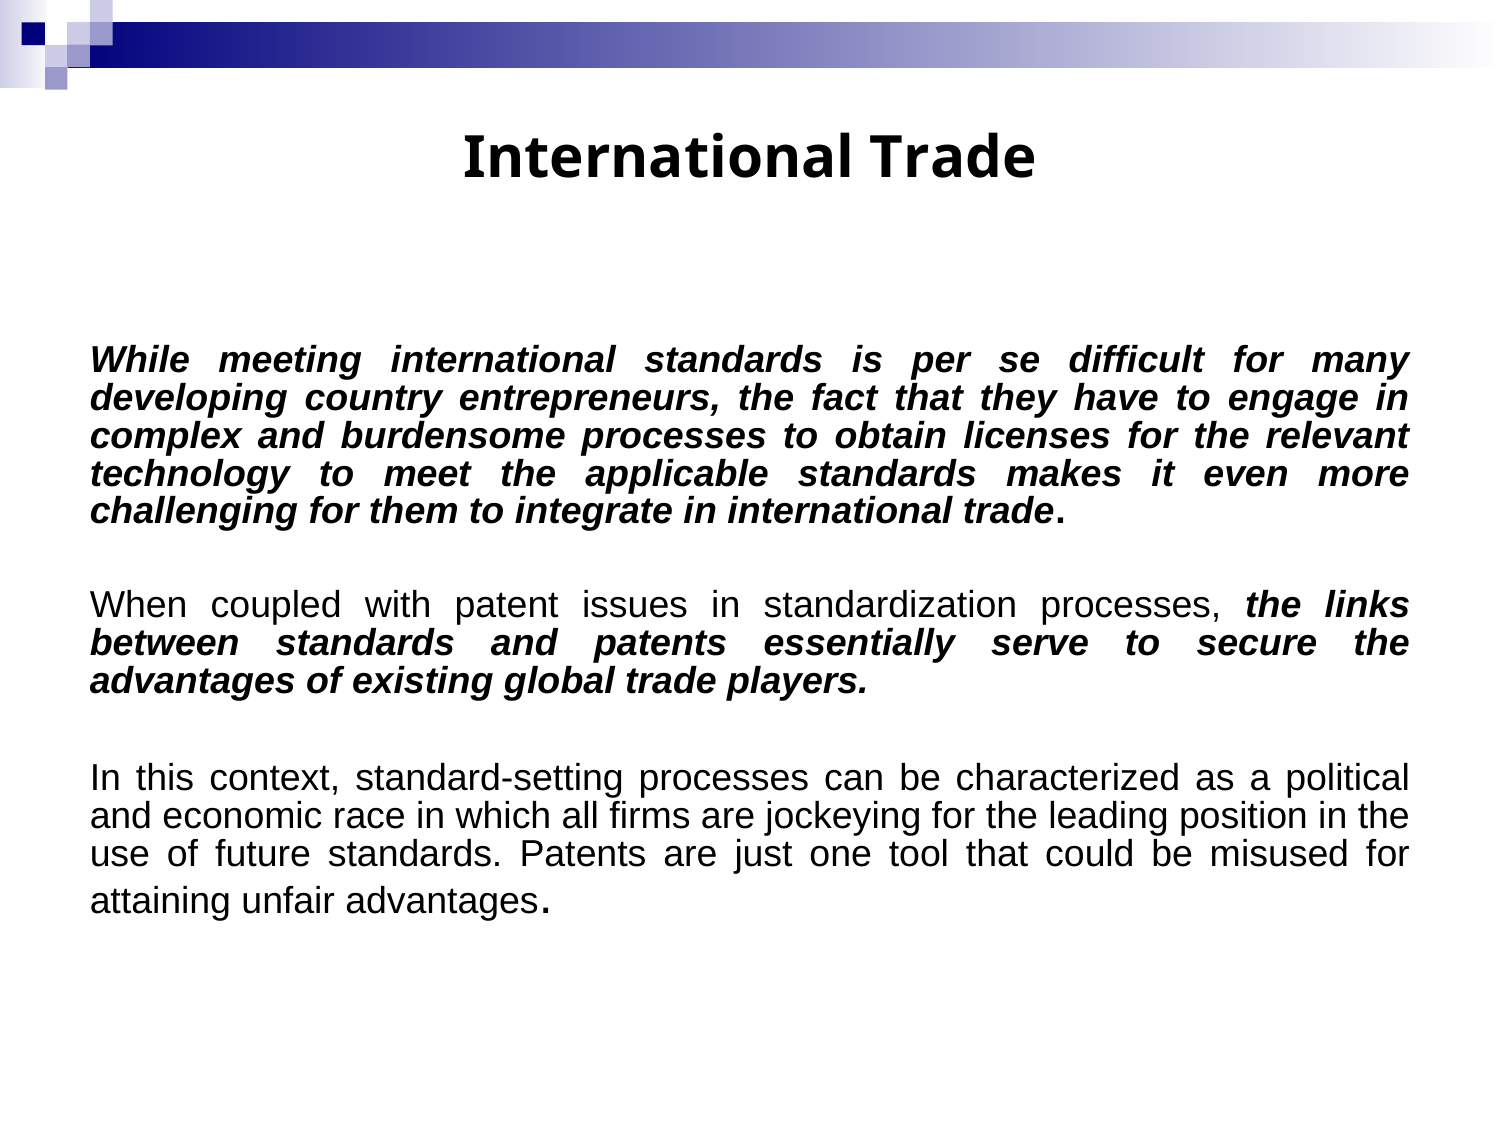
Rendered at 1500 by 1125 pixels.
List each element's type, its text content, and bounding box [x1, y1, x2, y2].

list While meeting international standards is per se difficult for many developing country entrepreneurs, the fact that they have to engage in complex and burdensome processes to obtain licenses for the relevant technology to meet the applicable standards makes it even more challenging for them to integrate in international trade. When coupled with patent issues in standardization processes, the links between standards and patents essentially serve to secure the advantages of existing global trade players. In this context, standard-setting processes can be characterized as a political and economic race in which all firms are jockeying for the leading position in the use of future standards. Patents are just one tool that could be misused for attaining unfair advantages. [75, 267, 1426, 988]
title International Trade [75, 90, 1426, 221]
